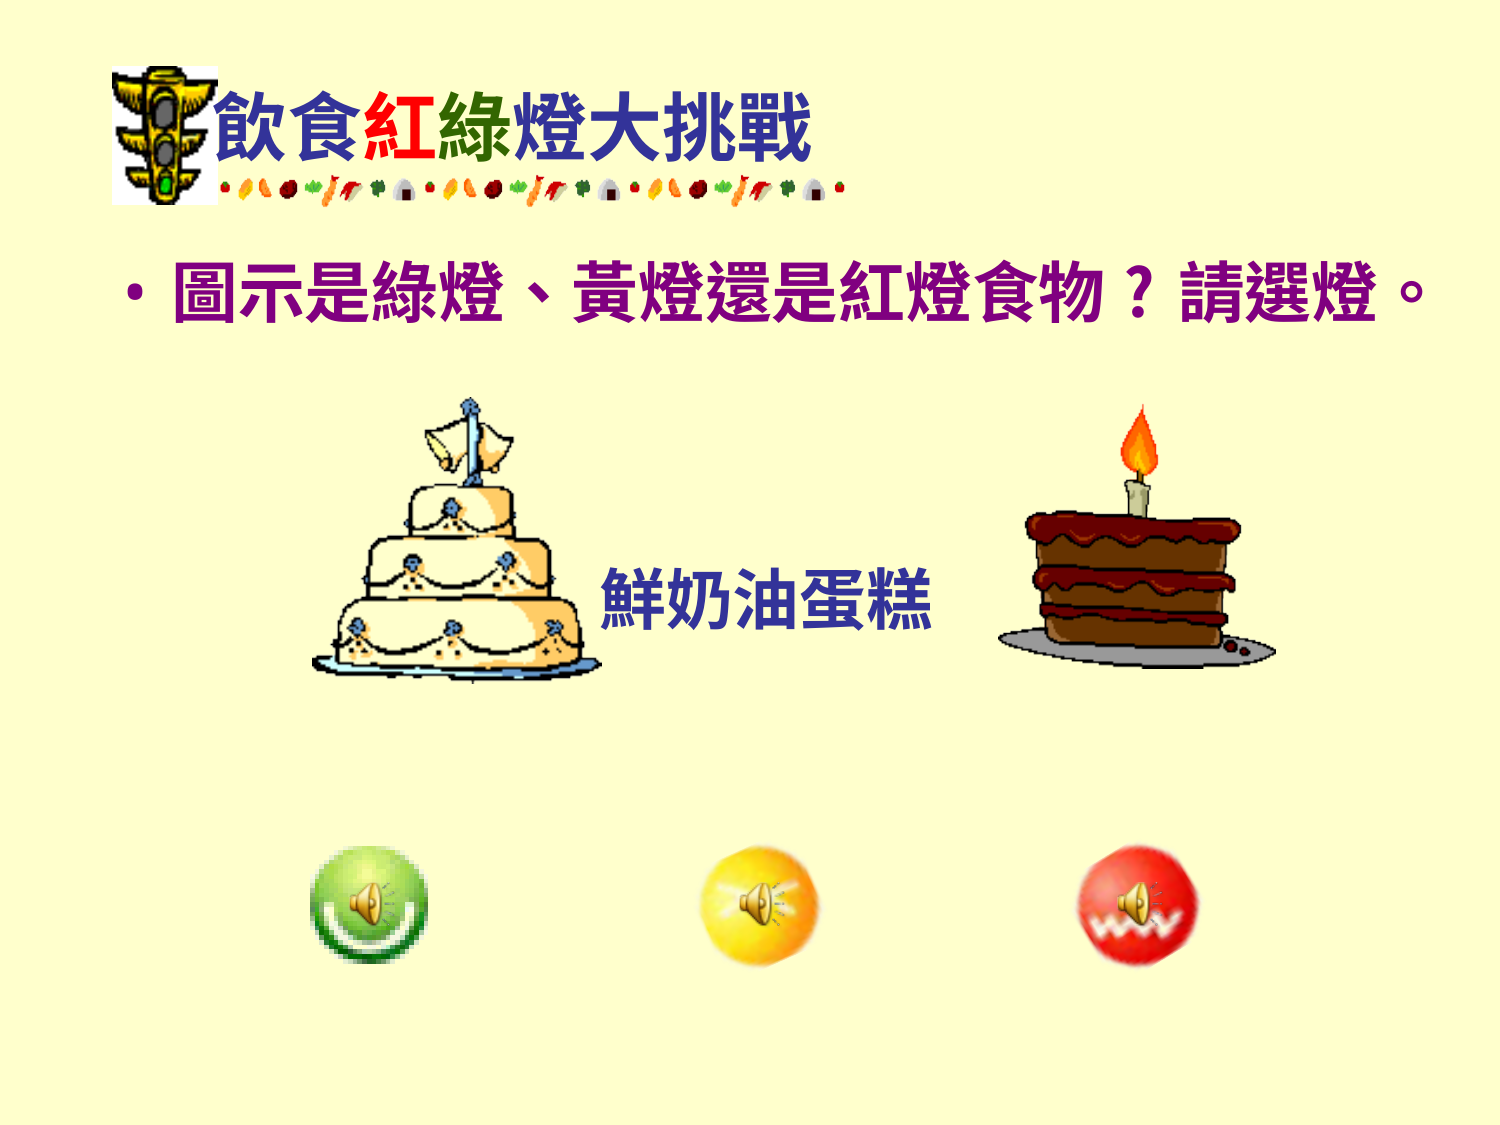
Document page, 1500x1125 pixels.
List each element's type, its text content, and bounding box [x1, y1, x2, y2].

picture [112, 66, 847, 209]
text_box 鮮奶油蛋糕 [584, 550, 949, 647]
picture [312, 397, 602, 684]
picture [301, 846, 443, 964]
list 圖示是綠燈、黃燈還是紅燈食物?請選燈。 [100, 243, 1436, 516]
text_box 飲食紅綠燈大挑戰 [194, 78, 868, 173]
picture [998, 397, 1276, 669]
picture [673, 822, 850, 988]
picture [1048, 817, 1231, 992]
